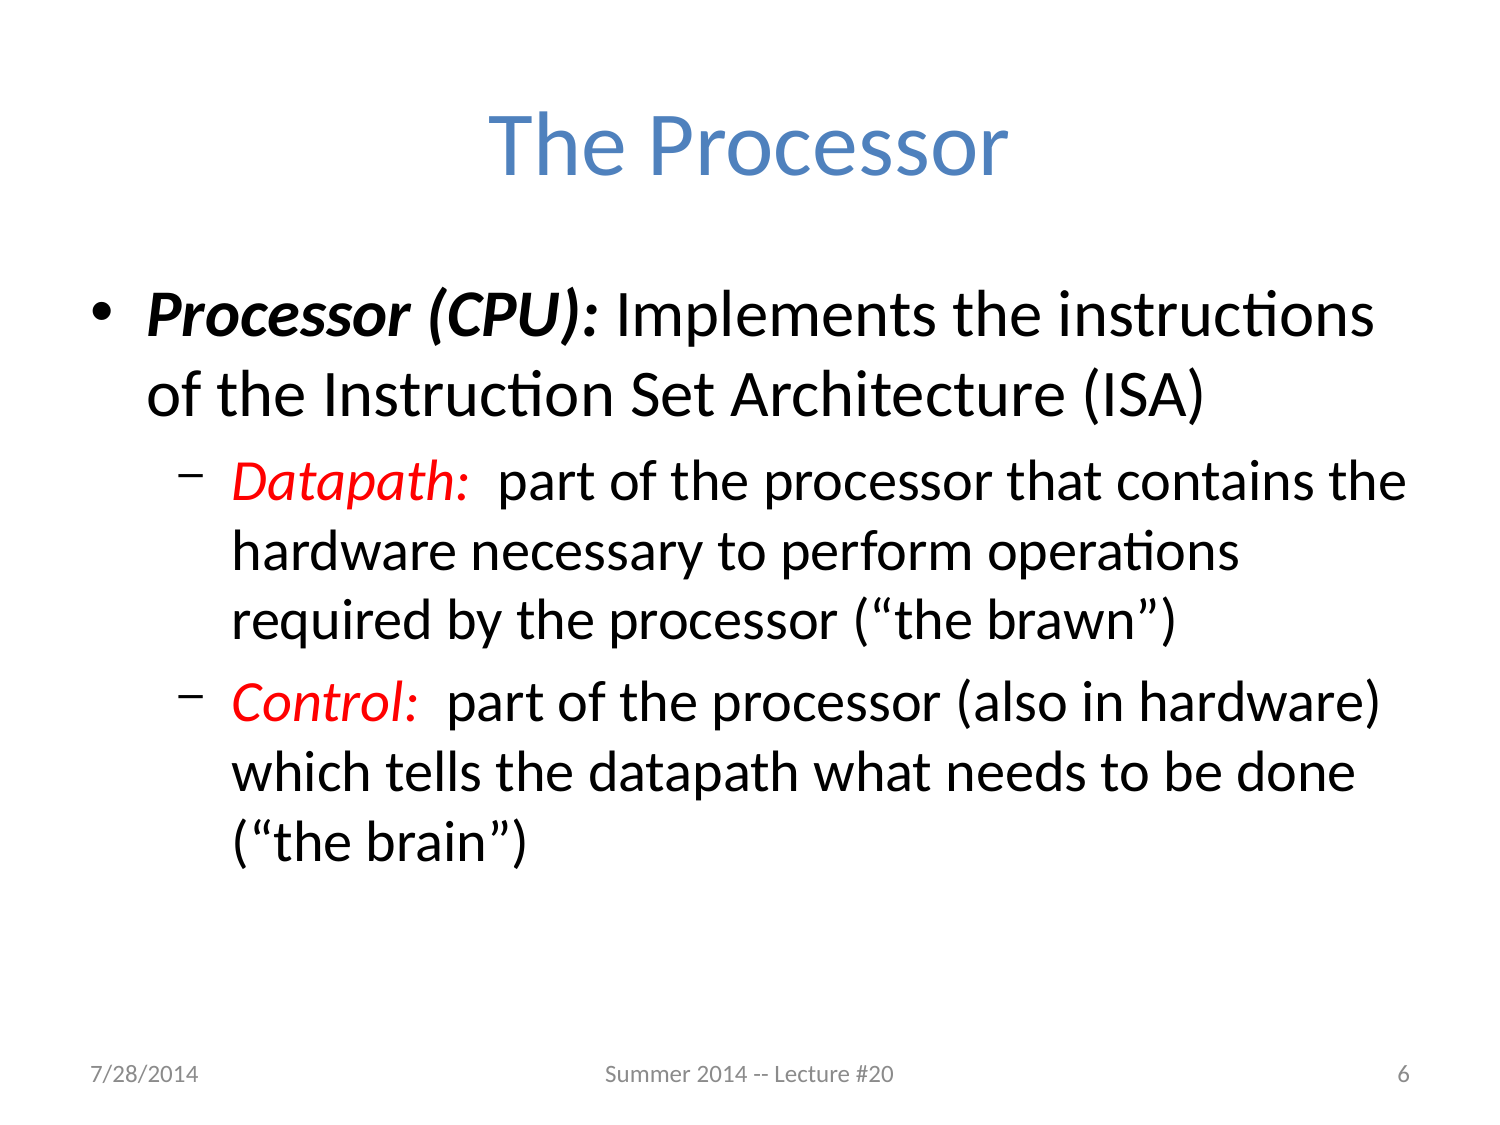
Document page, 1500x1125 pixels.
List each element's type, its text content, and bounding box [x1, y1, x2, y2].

footer Summer 2014 -- Lecture #20 [512, 1042, 988, 1103]
title The Processor [75, 45, 1425, 233]
slide_number <number> [1074, 1042, 1425, 1103]
slide_number 7/28/2014 [75, 1042, 425, 1103]
list Processor (CPU): Implements the instructions of the Instruction Set Architecture (ISA) Datapath: part of the processor that contains the hardware necessary to perform operations required by the processor (“the brawn”) Control: part of the processor (also in hardware) which tells the datapath what needs to be done (“the brain”) [75, 262, 1425, 1005]
